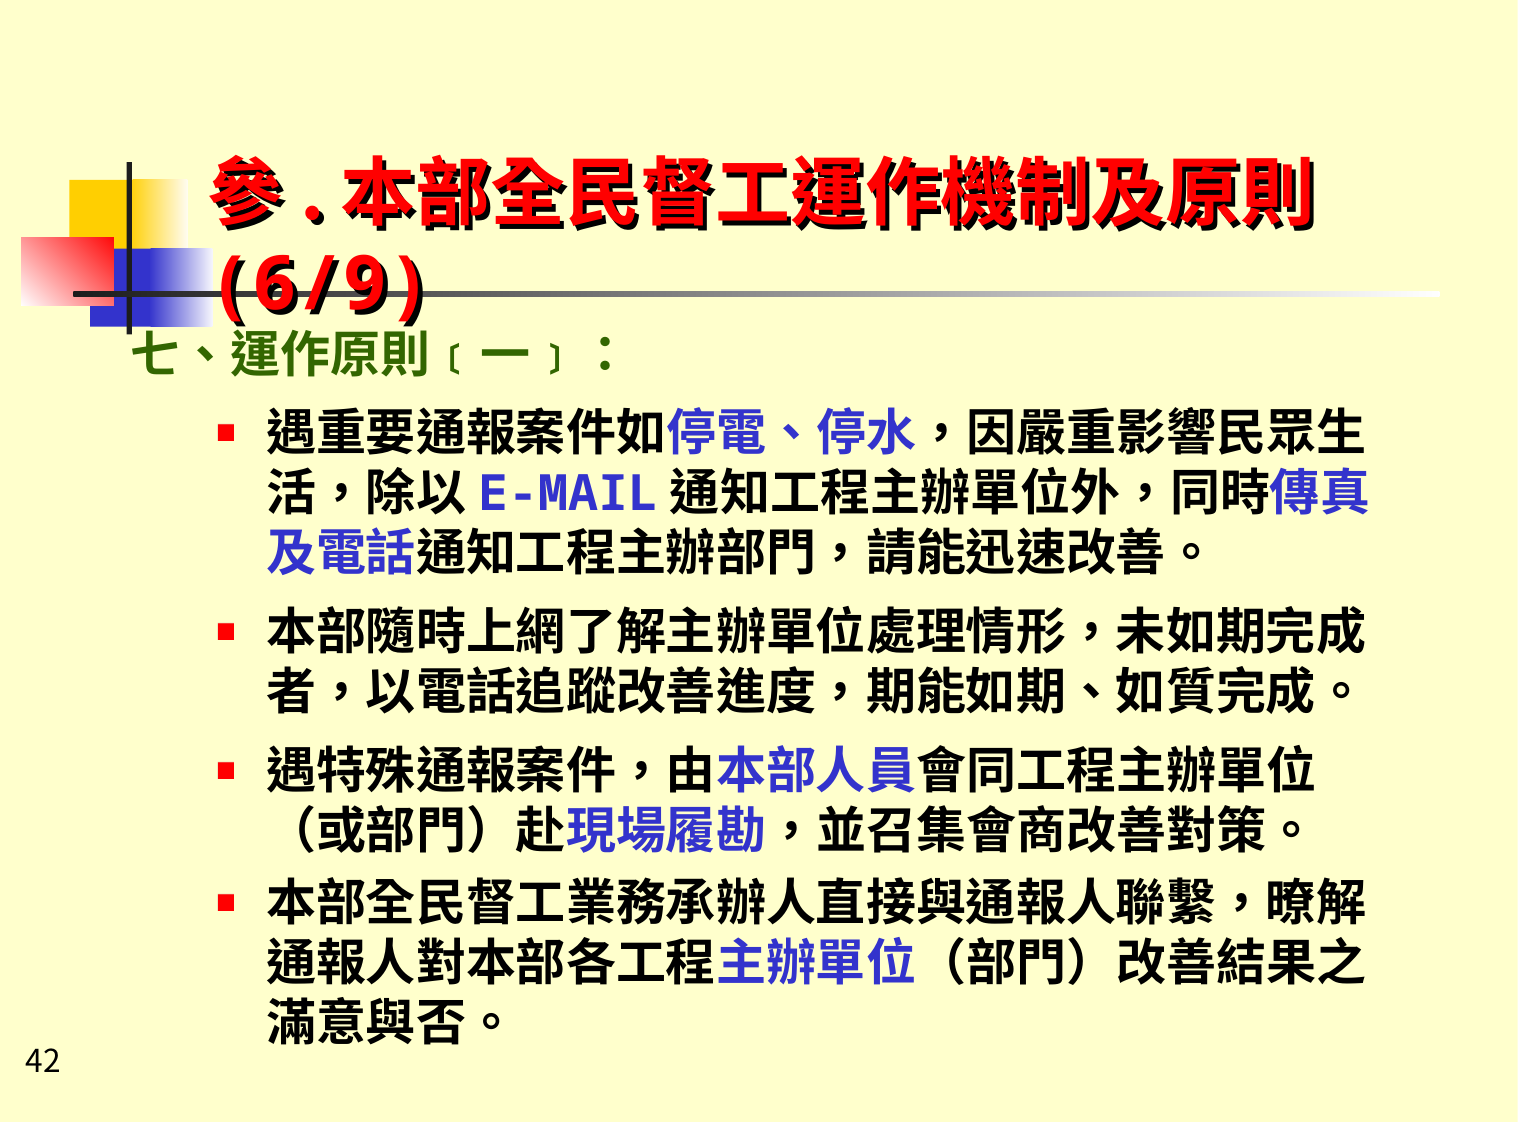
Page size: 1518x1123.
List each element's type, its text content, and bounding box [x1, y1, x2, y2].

text_box <編號> [0, 1032, 78, 1096]
title 參.本部全民督工運作機制及原則(6/9) [191, 136, 1485, 275]
list 七、運作原則﹝一﹞： 遇重要通報案件如停電、停水，因嚴重影響民眾生活，除以E-MAIL通知工程主辦單位外，同時傳真及電話通知工程主辦部門，請能迅速改善。 本部隨時上網了解主辦單位處理情形，未如期完成者，以電話追蹤改善進度，期能如期、如質完成。 遇特殊通報案件，由本部人員會同工程主辦單位（或部門）赴現場履勘，並召集會商改善對策。 本部全民督工業務承辦人直接與通報人聯繫，暸解通報人對本部各工程主辦單位（部門）改善結果之滿意與否。 [113, 313, 1429, 1068]
